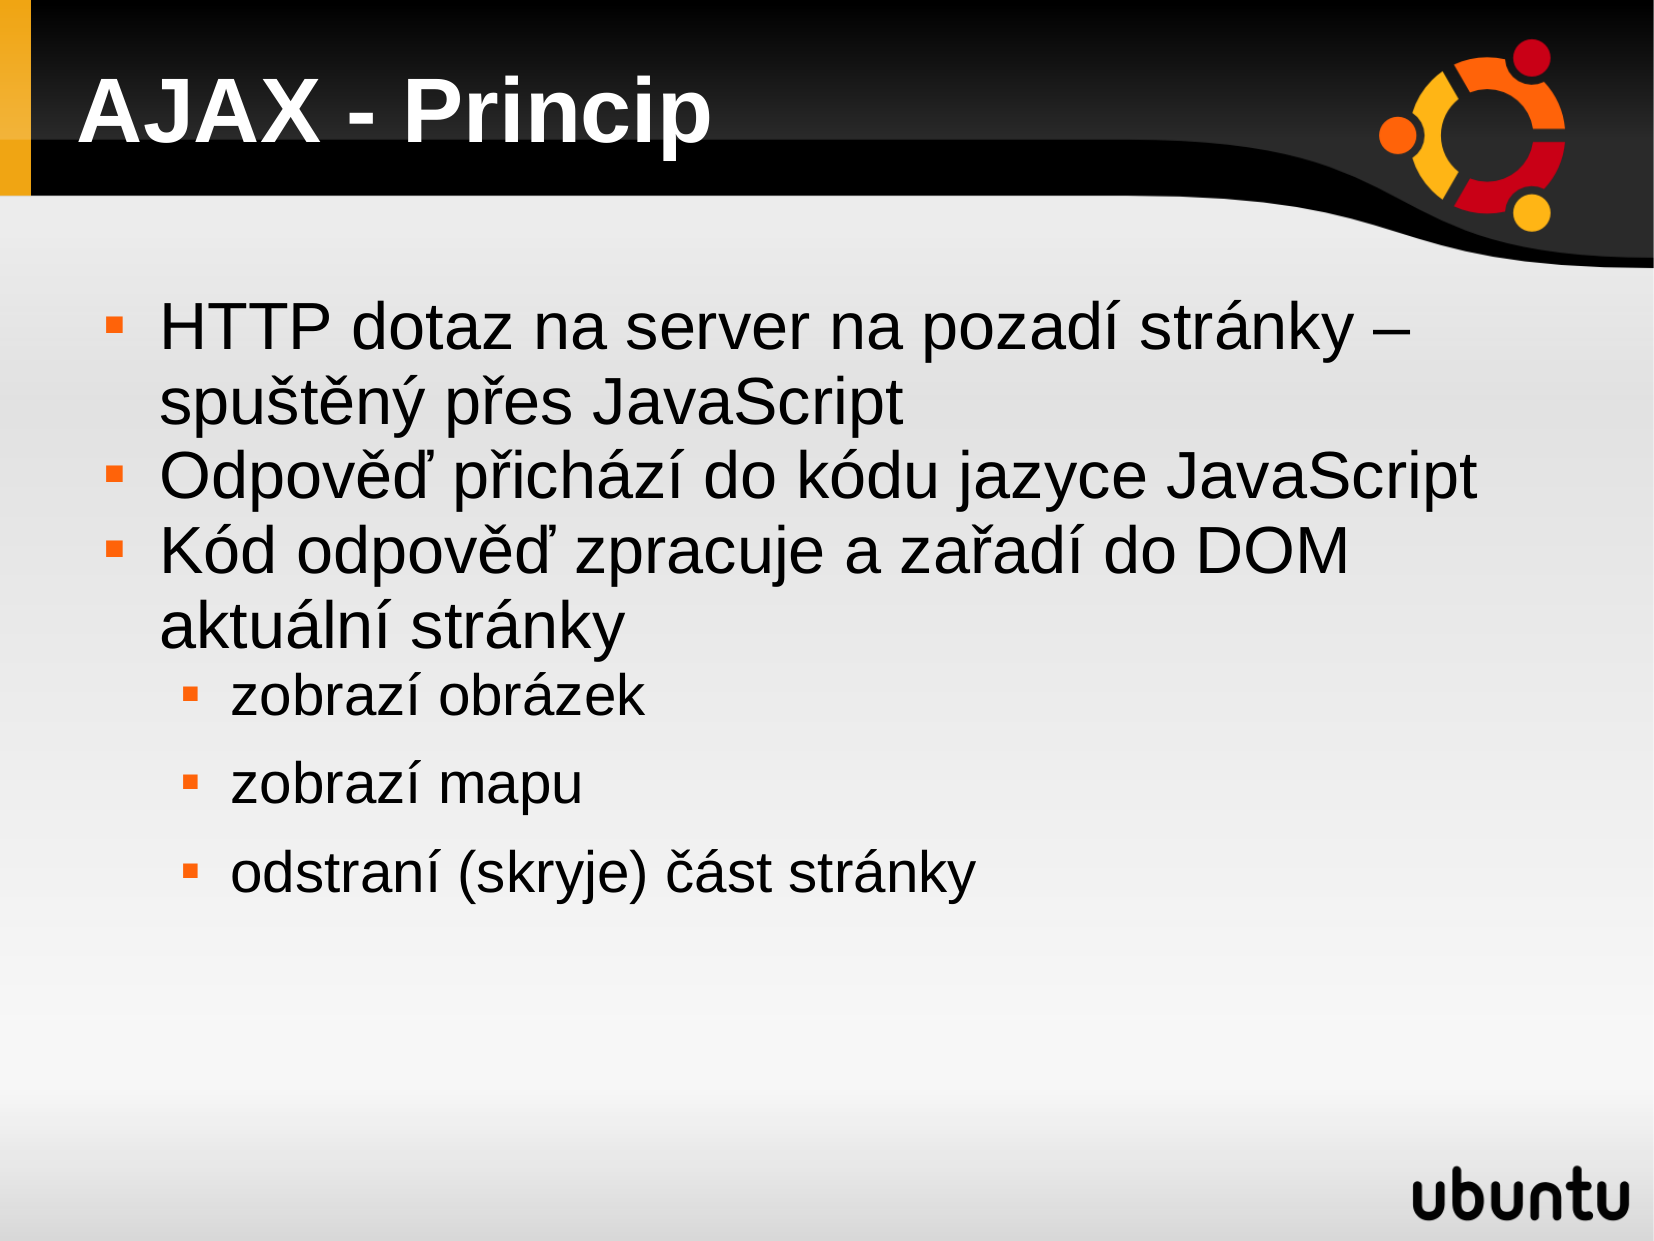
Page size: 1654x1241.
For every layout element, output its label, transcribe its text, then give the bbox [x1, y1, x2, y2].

list HTTP dotaz na server na pozadí stránky – spuštěný přes JavaScript Odpověď přichází do kódu jazyce JavaScript Kód odpověď zpracuje a zařadí do DOM aktuální stránky zobrazí obrázek zobrazí mapu odstraní (skryje) část stránky [88, 288, 1577, 1093]
picture [0, 0, 1654, 1241]
title AJAX - Princip [76, 14, 1565, 207]
